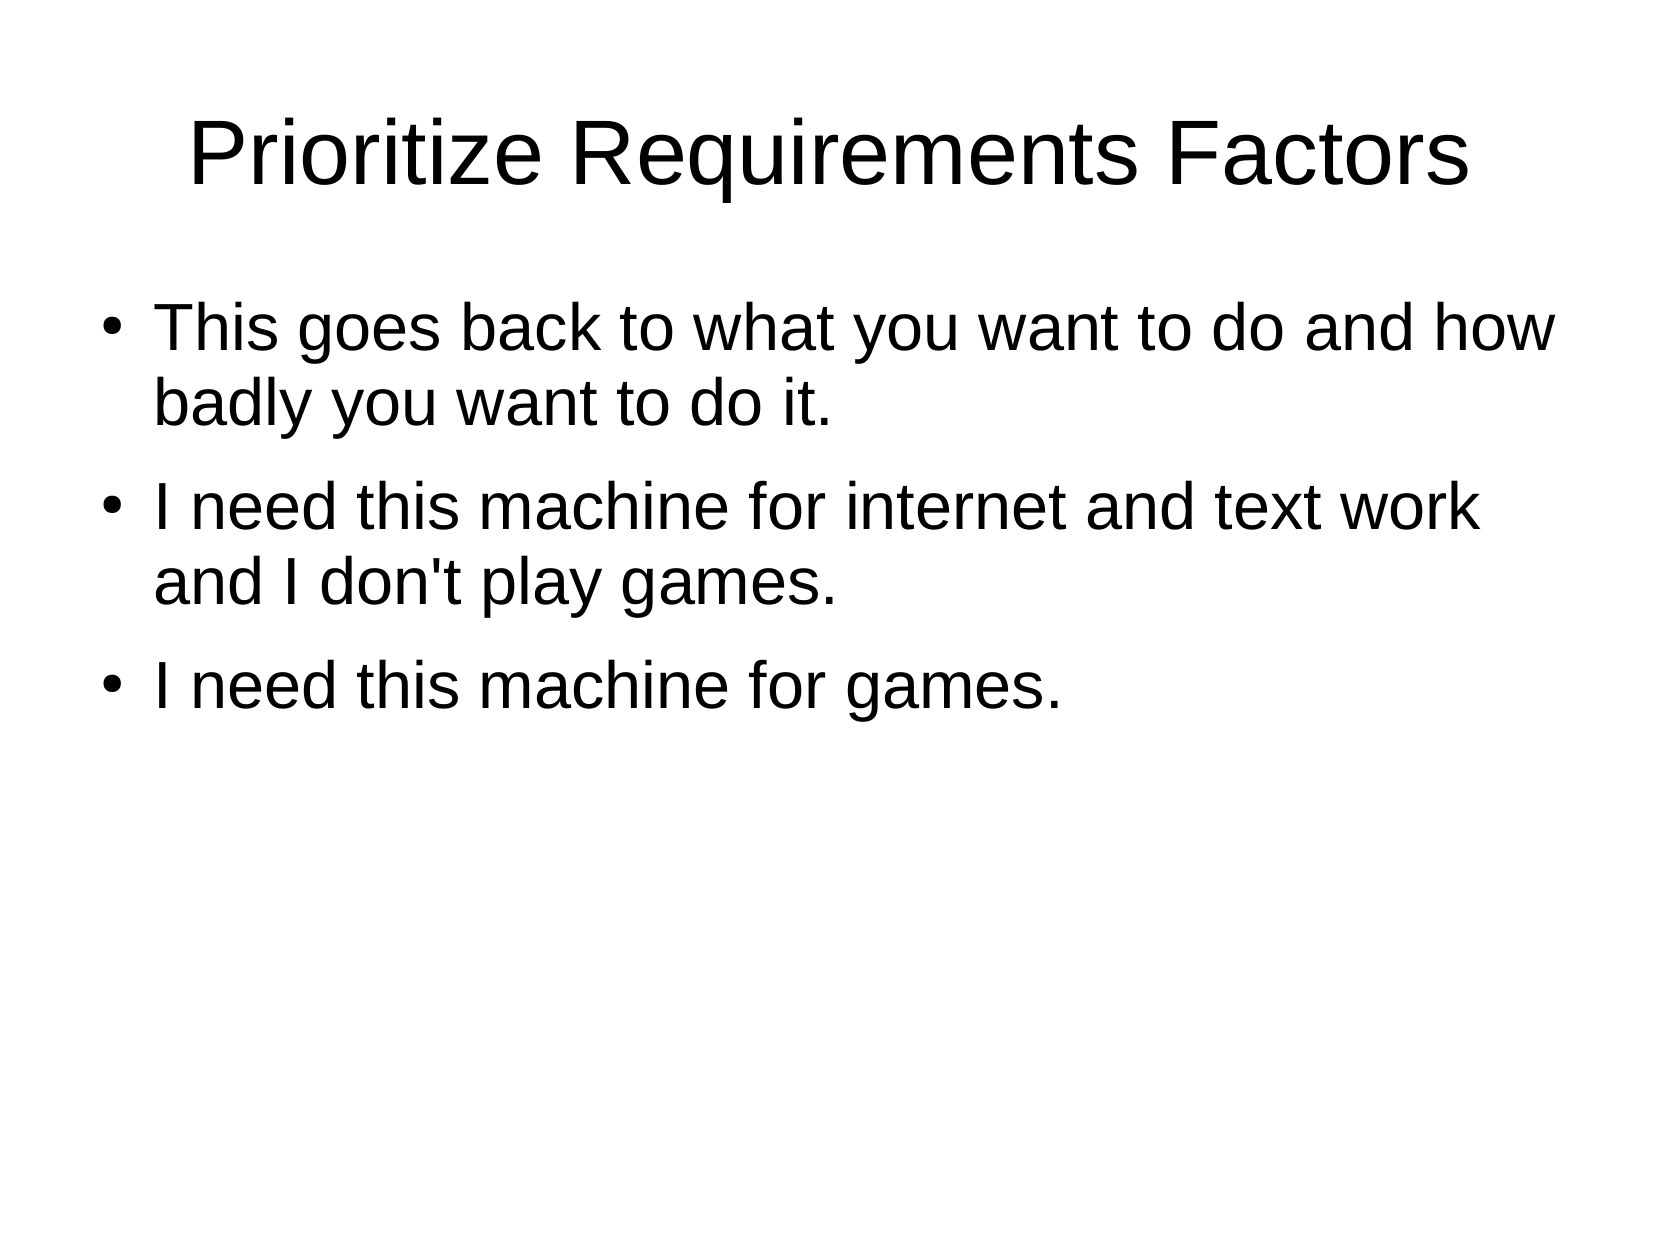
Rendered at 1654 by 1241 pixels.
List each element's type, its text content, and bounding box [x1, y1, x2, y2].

title Prioritize Requirements Factors [82, 56, 1571, 250]
list This goes back to what you want to do and how badly you want to do it. I need this machine for internet and text work and I don't play games. I need this machine for games. [82, 290, 1571, 1109]
